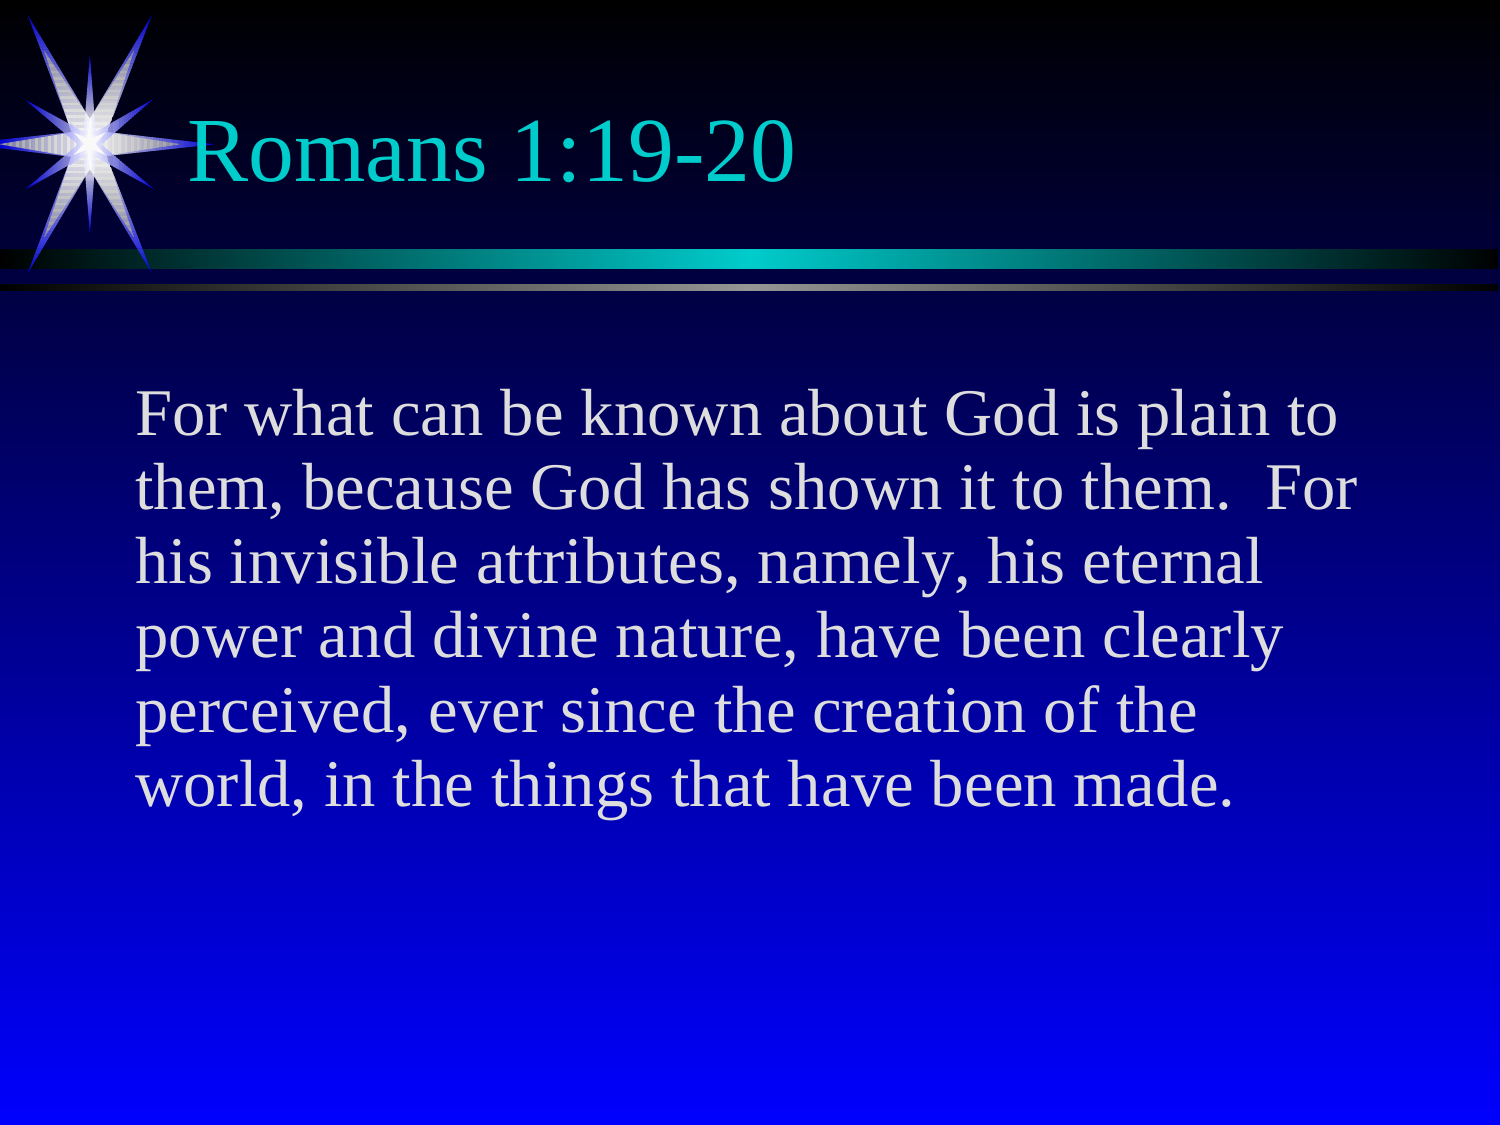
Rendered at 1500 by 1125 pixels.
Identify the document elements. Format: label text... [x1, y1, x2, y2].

text_box For what can be known about God is plain to them, because God has shown it to them. For his invisible attributes, namely, his eternal power and divine nature, have been clearly perceived, ever since the creation of the world, in the things that have been made. [120, 368, 1396, 829]
title Romans 1:19-20 [187, 56, 1463, 244]
